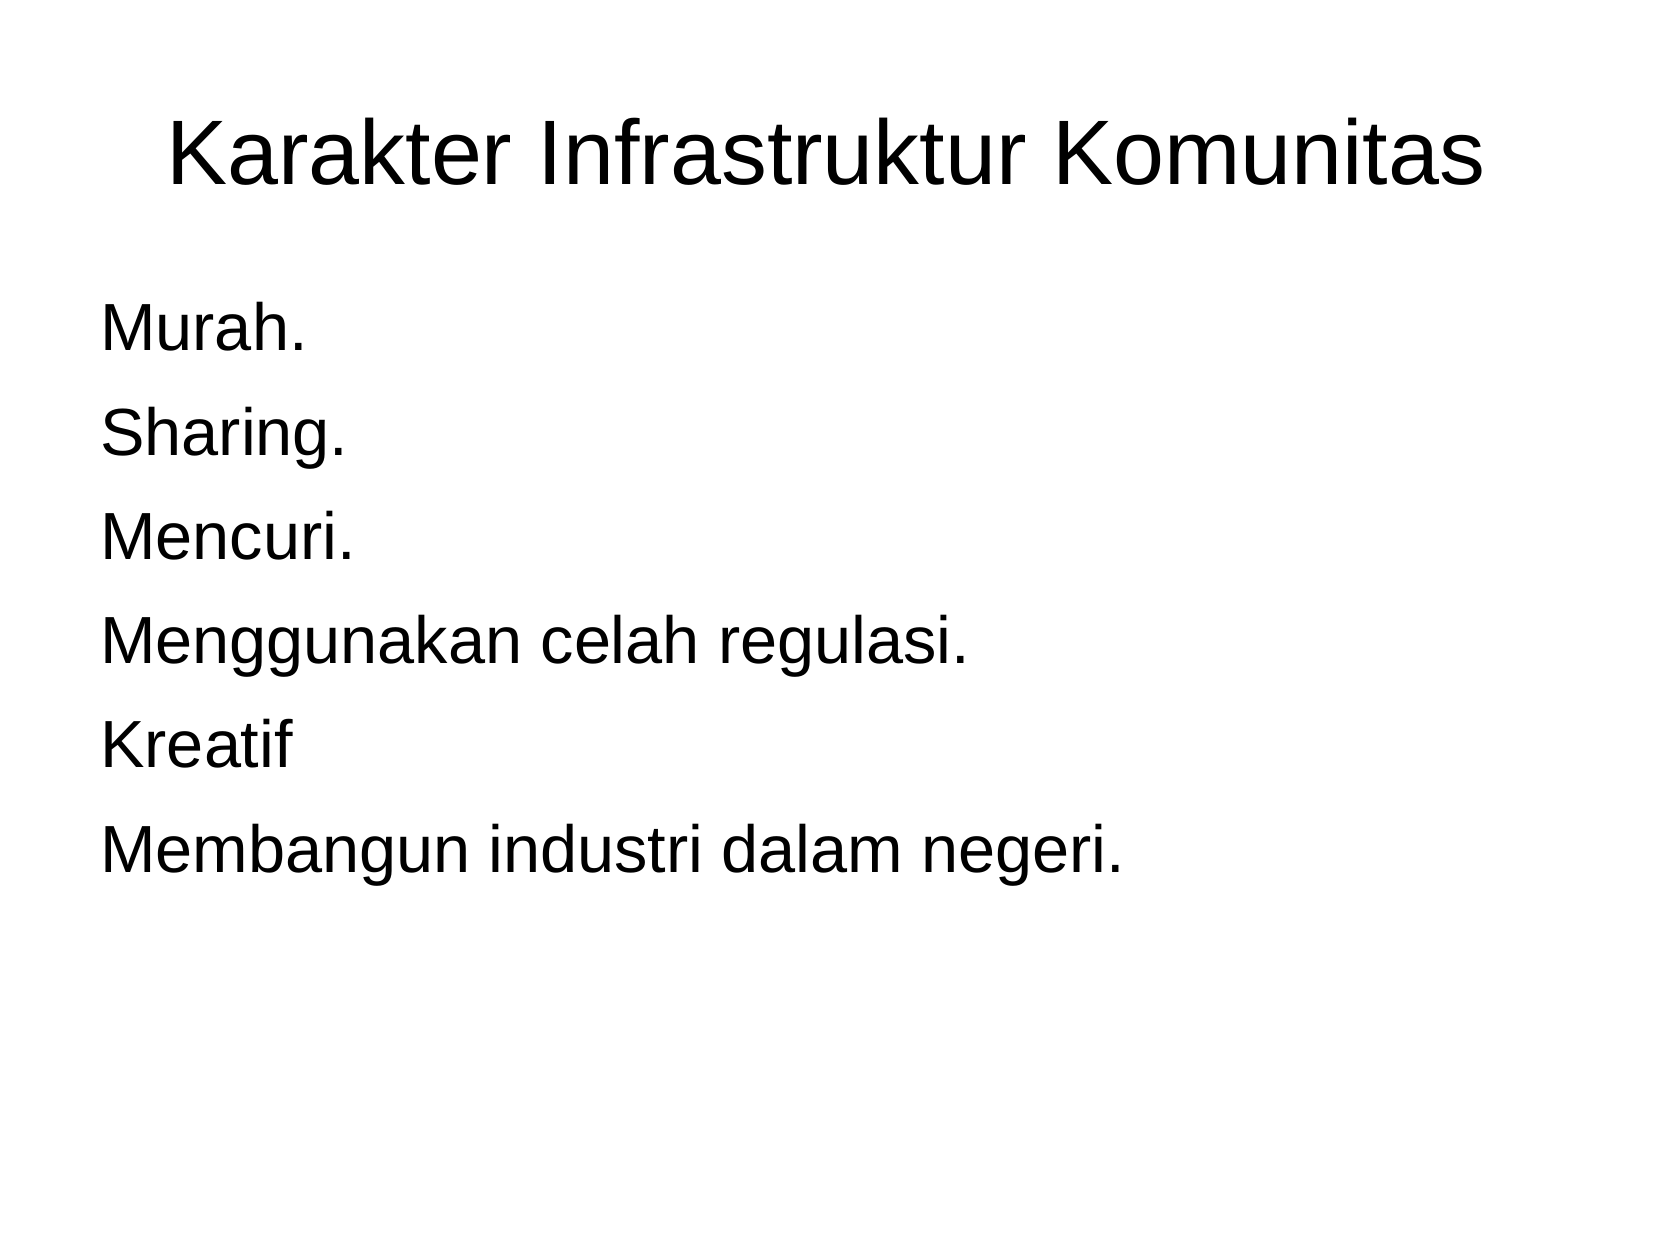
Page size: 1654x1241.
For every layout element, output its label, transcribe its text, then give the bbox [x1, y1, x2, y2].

title Karakter Infrastruktur Komunitas [82, 49, 1571, 257]
list Murah. Sharing. Mencuri. Menggunakan celah regulasi. Kreatif Membangun industri dalam negeri. [82, 290, 1571, 1094]
